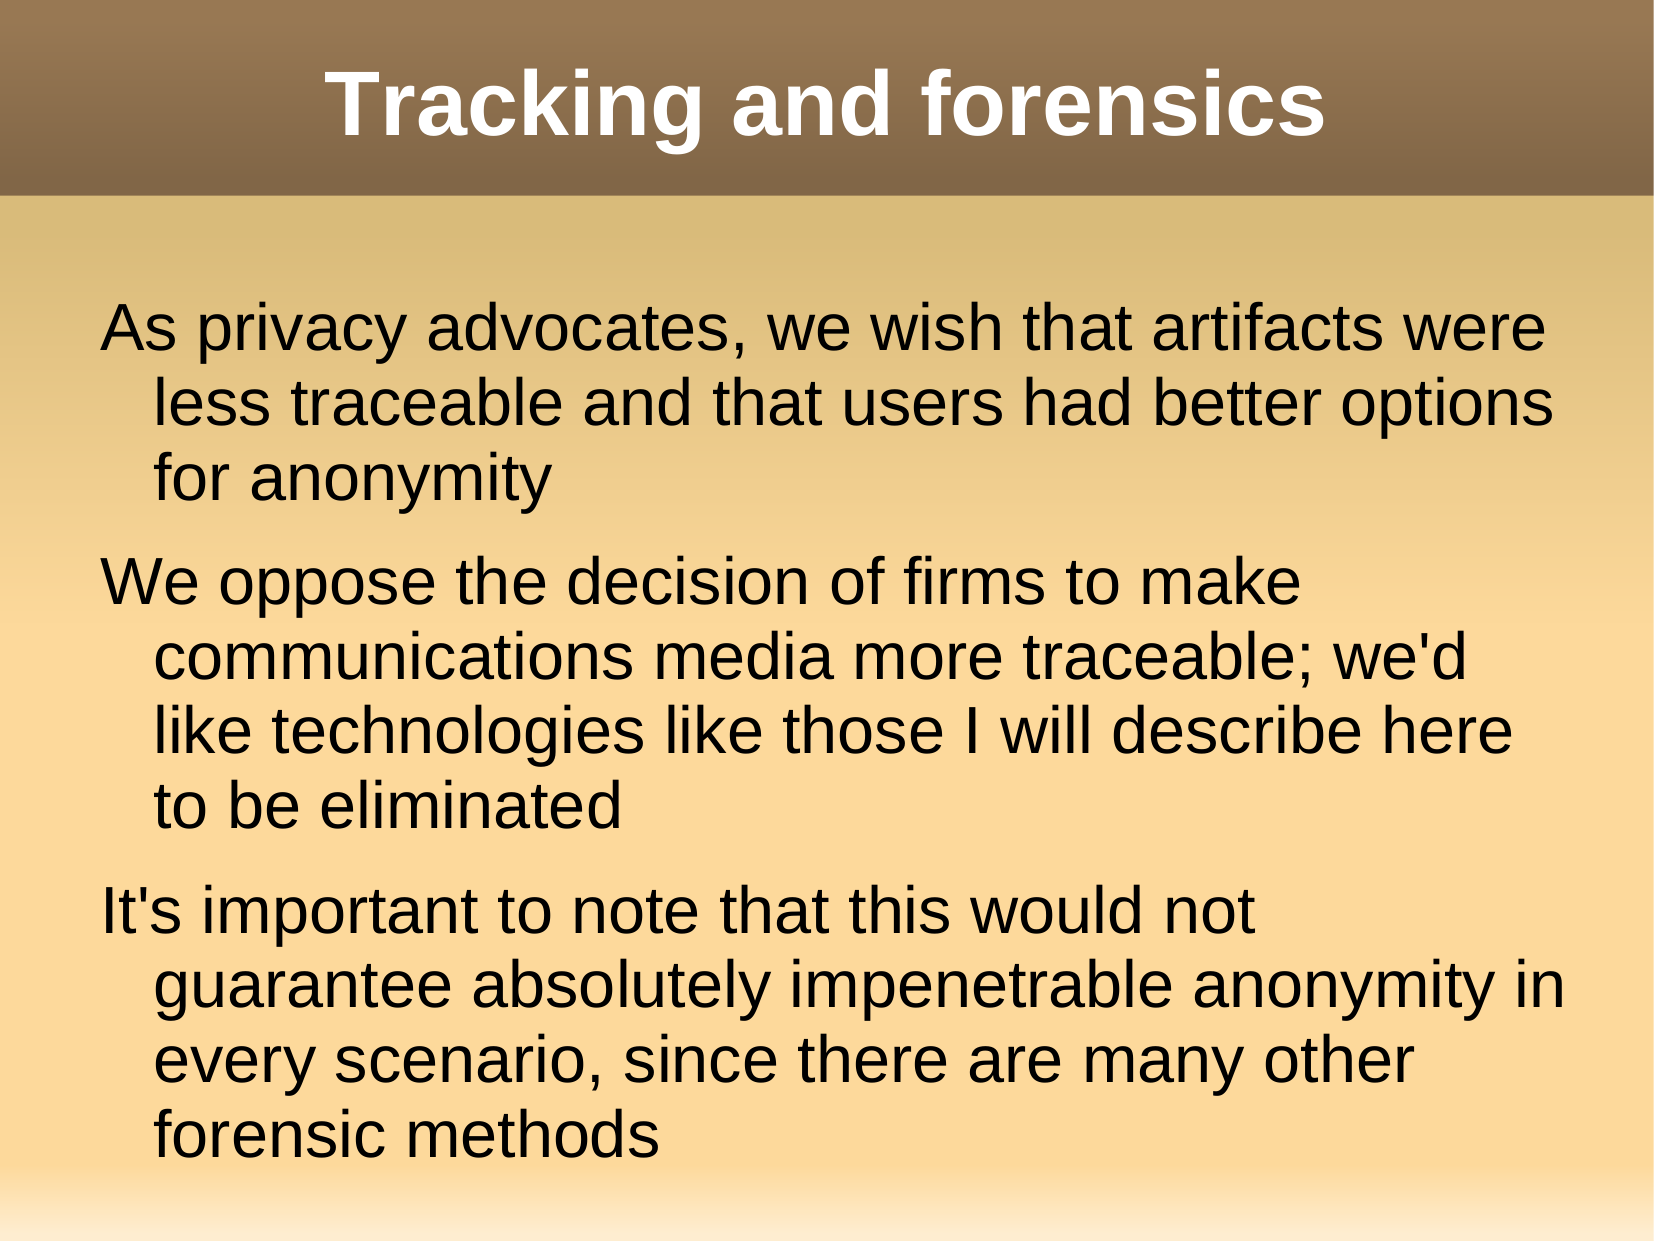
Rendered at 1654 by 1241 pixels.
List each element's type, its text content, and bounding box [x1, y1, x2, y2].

list As privacy advocates, we wish that artifacts were less traceable and that users had better options for anonymity We oppose the decision of firms to make communications media more traceable; we'd like technologies like those I will describe here to be eliminated It's important to note that this would not guarantee absolutely impenetrable anonymity in every scenario, since there are many other forensic methods [82, 290, 1571, 1205]
picture [0, 0, 1654, 1241]
title Tracking and forensics [59, 36, 1595, 171]
